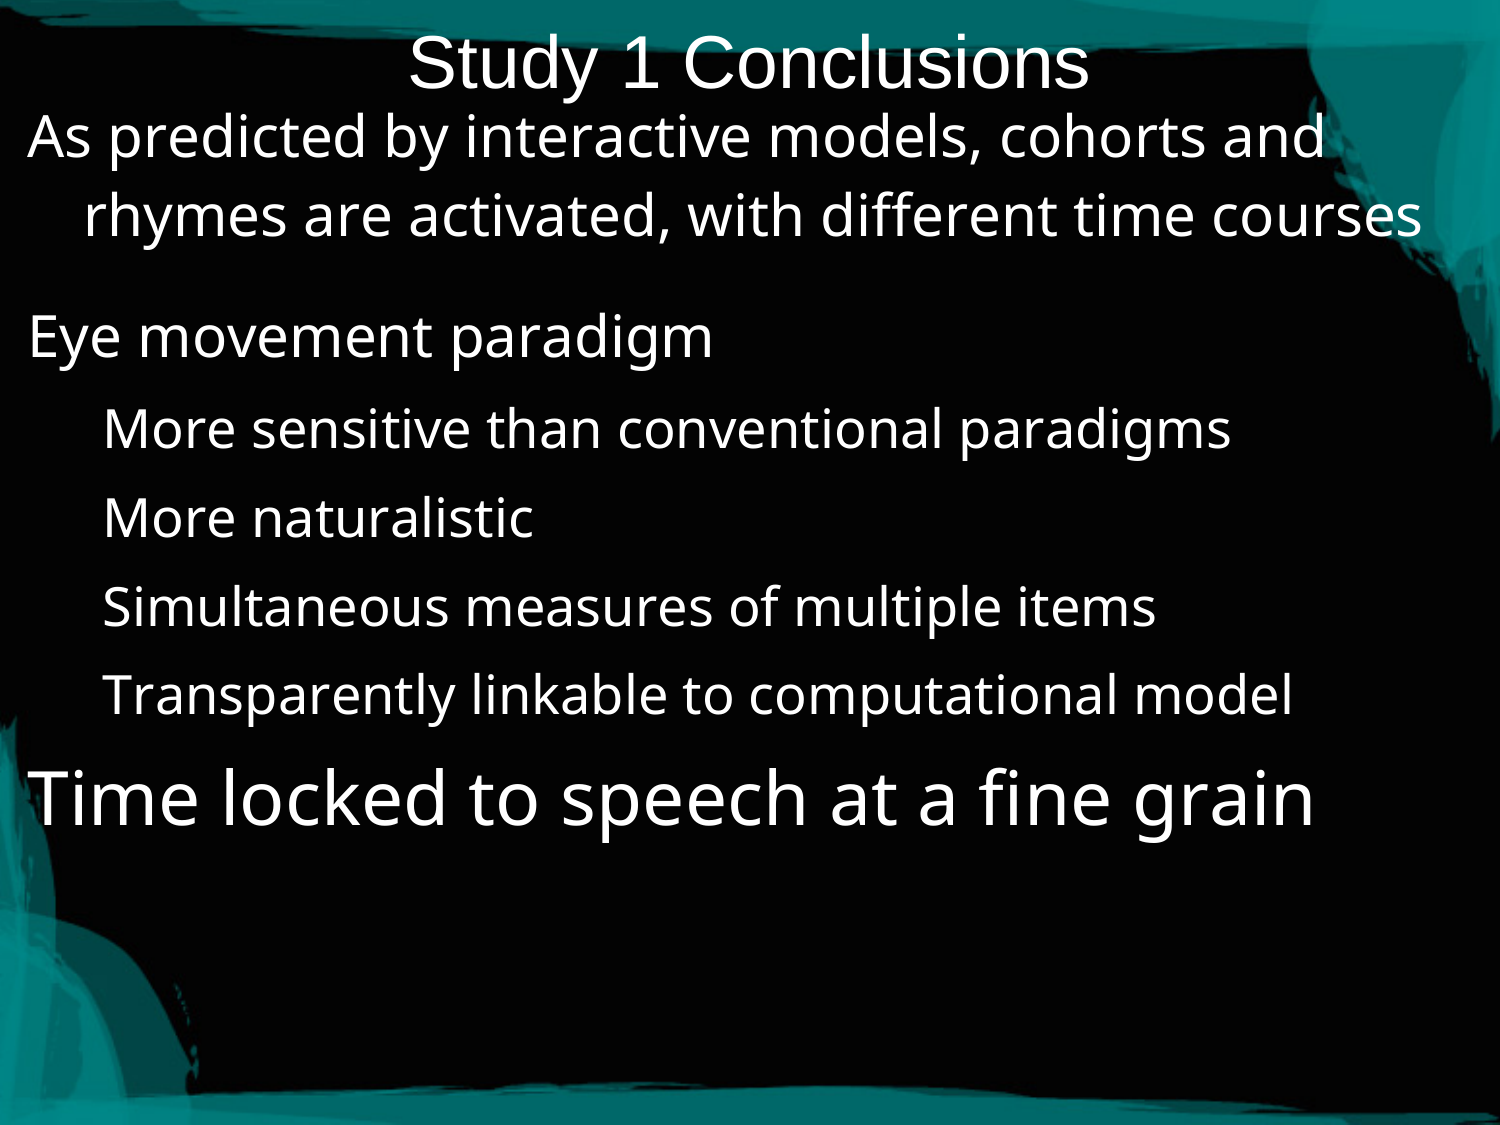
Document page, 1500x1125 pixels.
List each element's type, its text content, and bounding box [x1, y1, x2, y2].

list As predicted by interactive models, cohorts and rhymes are activated, with different time courses Eye movement paradigm More sensitive than conventional paradigms More naturalistic Simultaneous measures of multiple items Transparently linkable to computational model Time locked to speech at a fine grain [12, 87, 1475, 1101]
title Study 1 Conclusions [112, 9, 1388, 87]
picture [0, 0, 1500, 1125]
